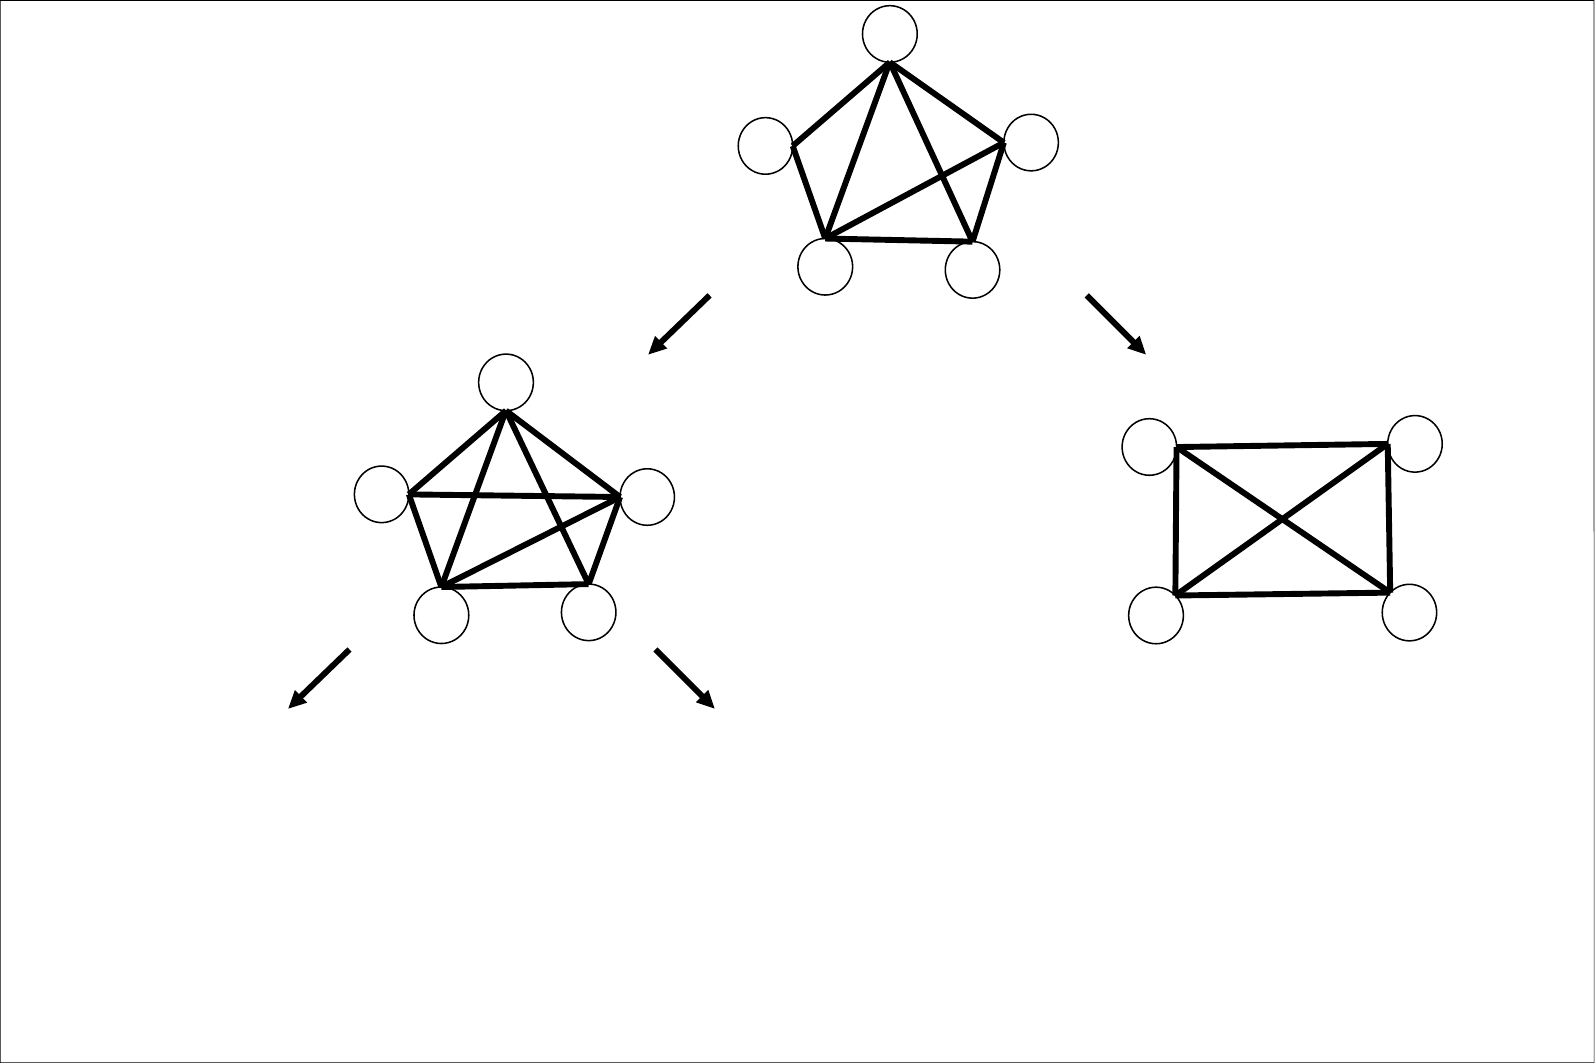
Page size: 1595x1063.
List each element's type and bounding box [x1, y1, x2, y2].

text_box [1122, 418, 1177, 476]
text_box [1004, 114, 1059, 171]
text_box [413, 587, 469, 644]
text_box [797, 238, 853, 296]
text_box [1128, 587, 1184, 644]
text_box [945, 241, 1000, 299]
text_box [738, 117, 793, 175]
text_box [862, 5, 918, 62]
text_box [620, 468, 675, 526]
text_box [1382, 584, 1437, 641]
text_box [561, 584, 616, 641]
text_box [1387, 415, 1443, 473]
text_box [354, 466, 409, 523]
text_box [478, 354, 534, 411]
